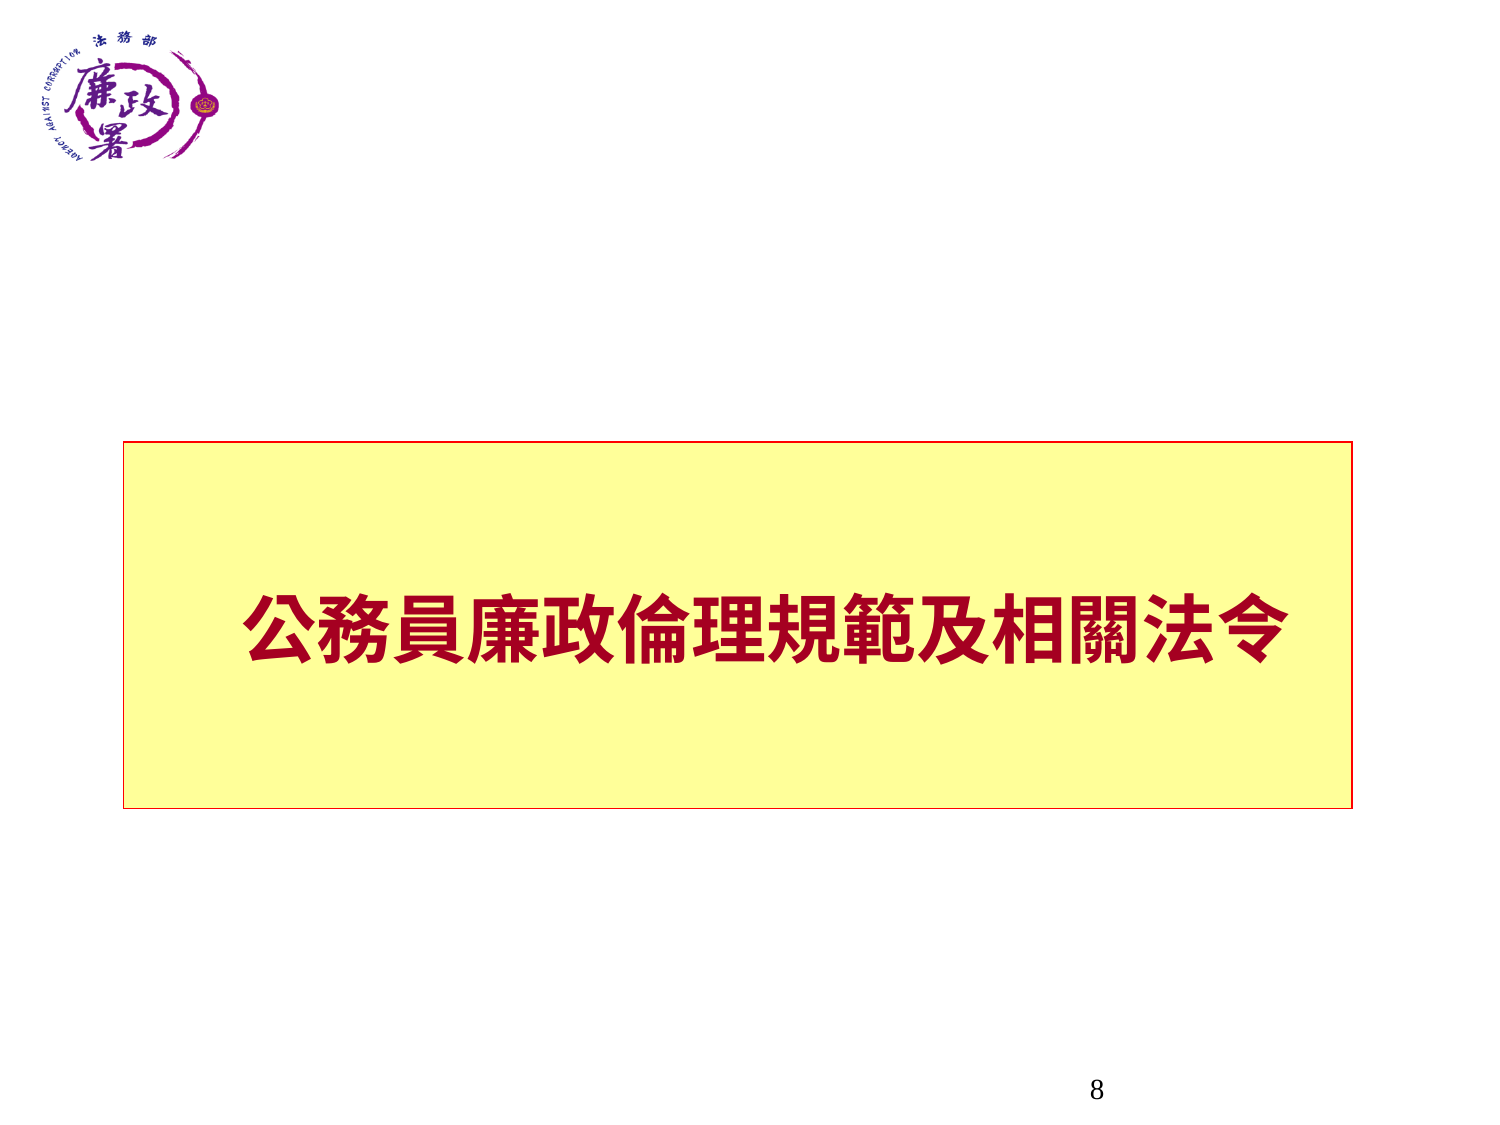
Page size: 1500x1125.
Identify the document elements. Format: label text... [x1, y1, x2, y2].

list 公務員廉政倫理規範及相關法令 [123, 441, 1353, 809]
text_box [1074, 1037, 1388, 1113]
